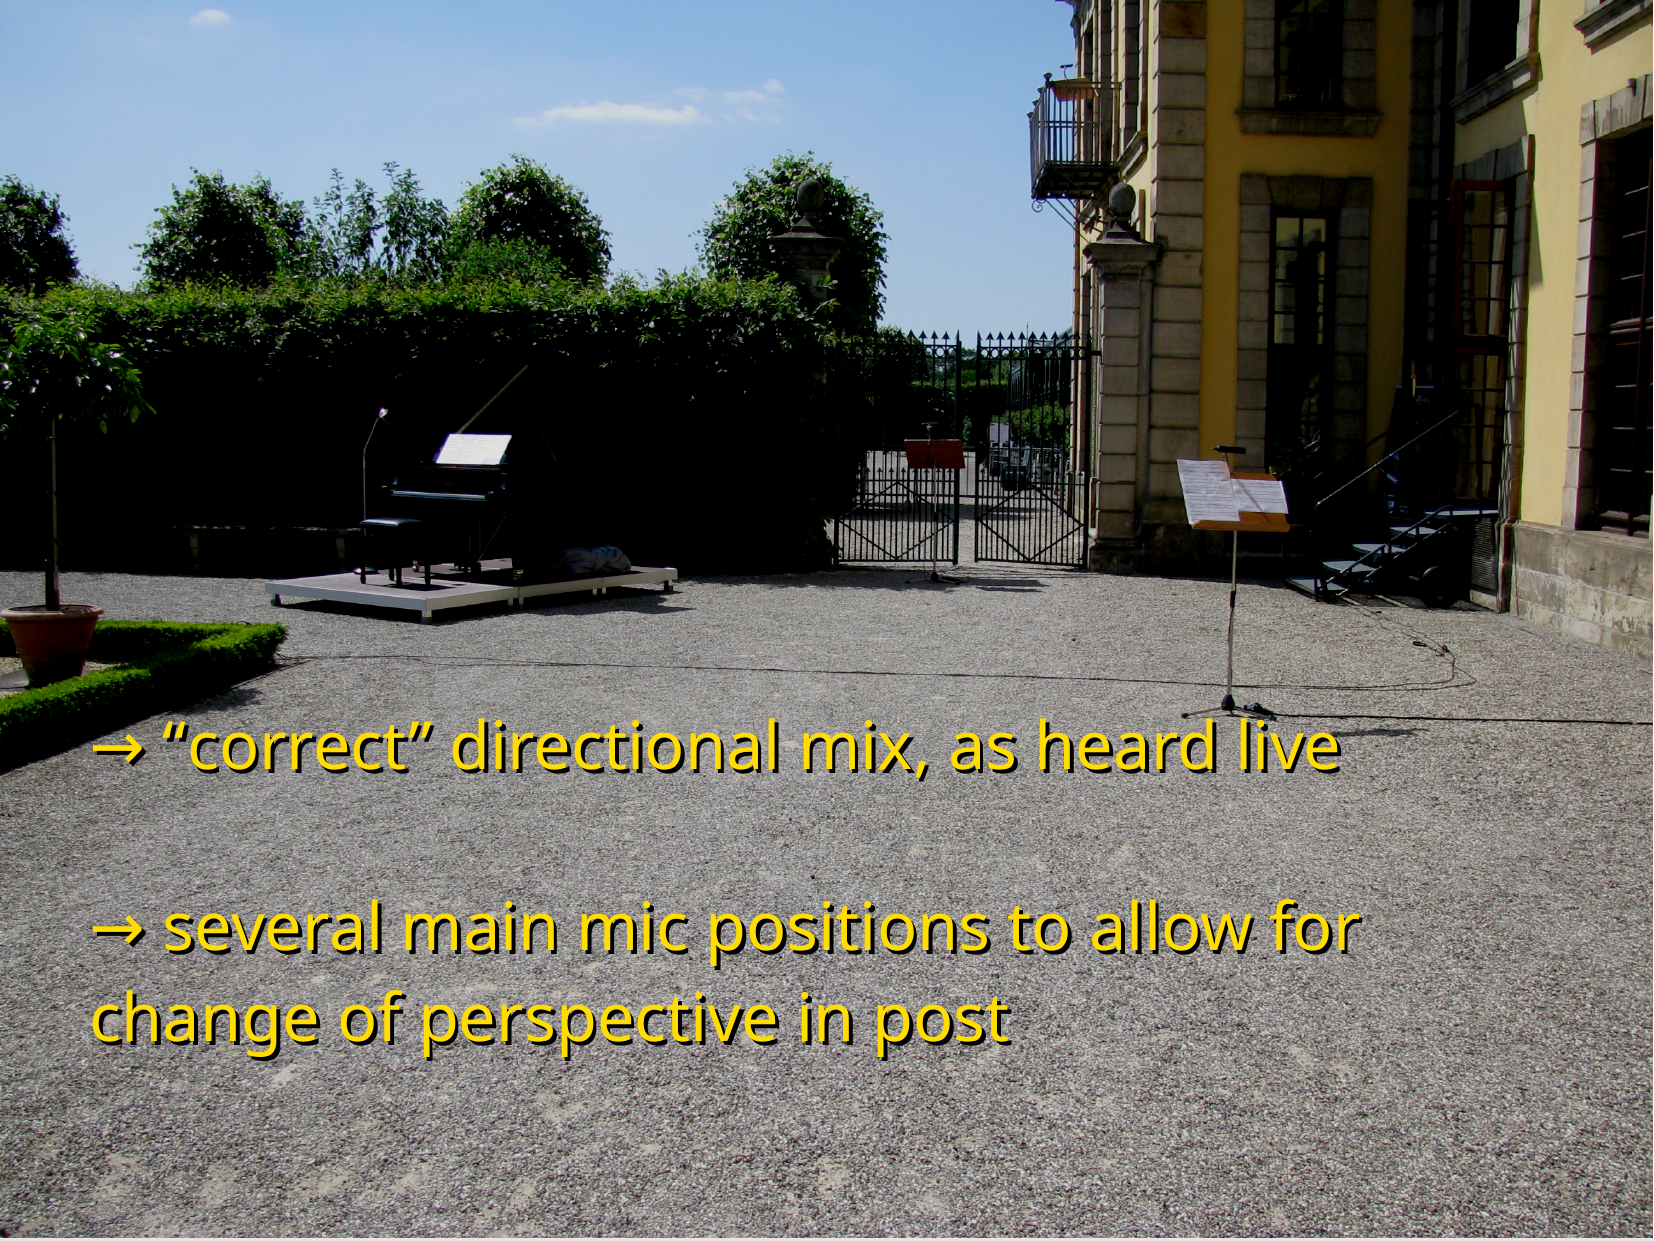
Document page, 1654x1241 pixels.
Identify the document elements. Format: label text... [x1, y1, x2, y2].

text_box → “correct” directional mix, as heard live → several main mic positions to allow for change of perspective in post [75, 690, 1576, 1179]
picture [0, 0, 1653, 1238]
